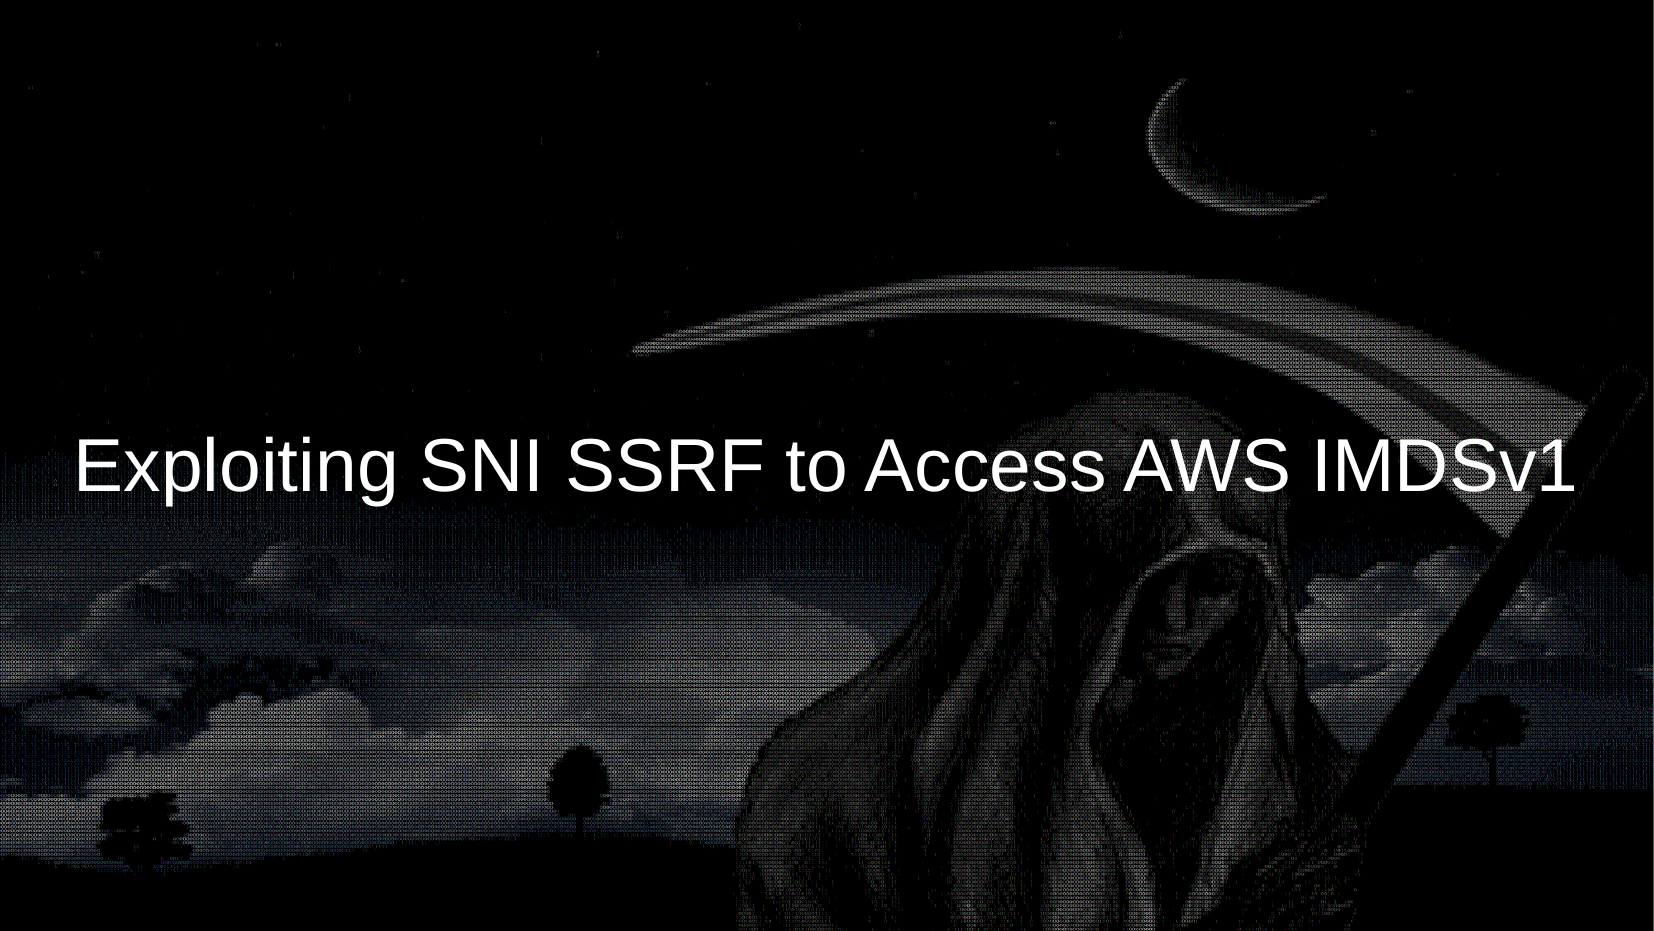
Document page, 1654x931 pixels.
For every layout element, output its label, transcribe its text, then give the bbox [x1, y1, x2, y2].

picture [0, 0, 1654, 931]
title Exploiting SNI SSRF to Access AWS IMDSv1 [11, 10, 1642, 922]
